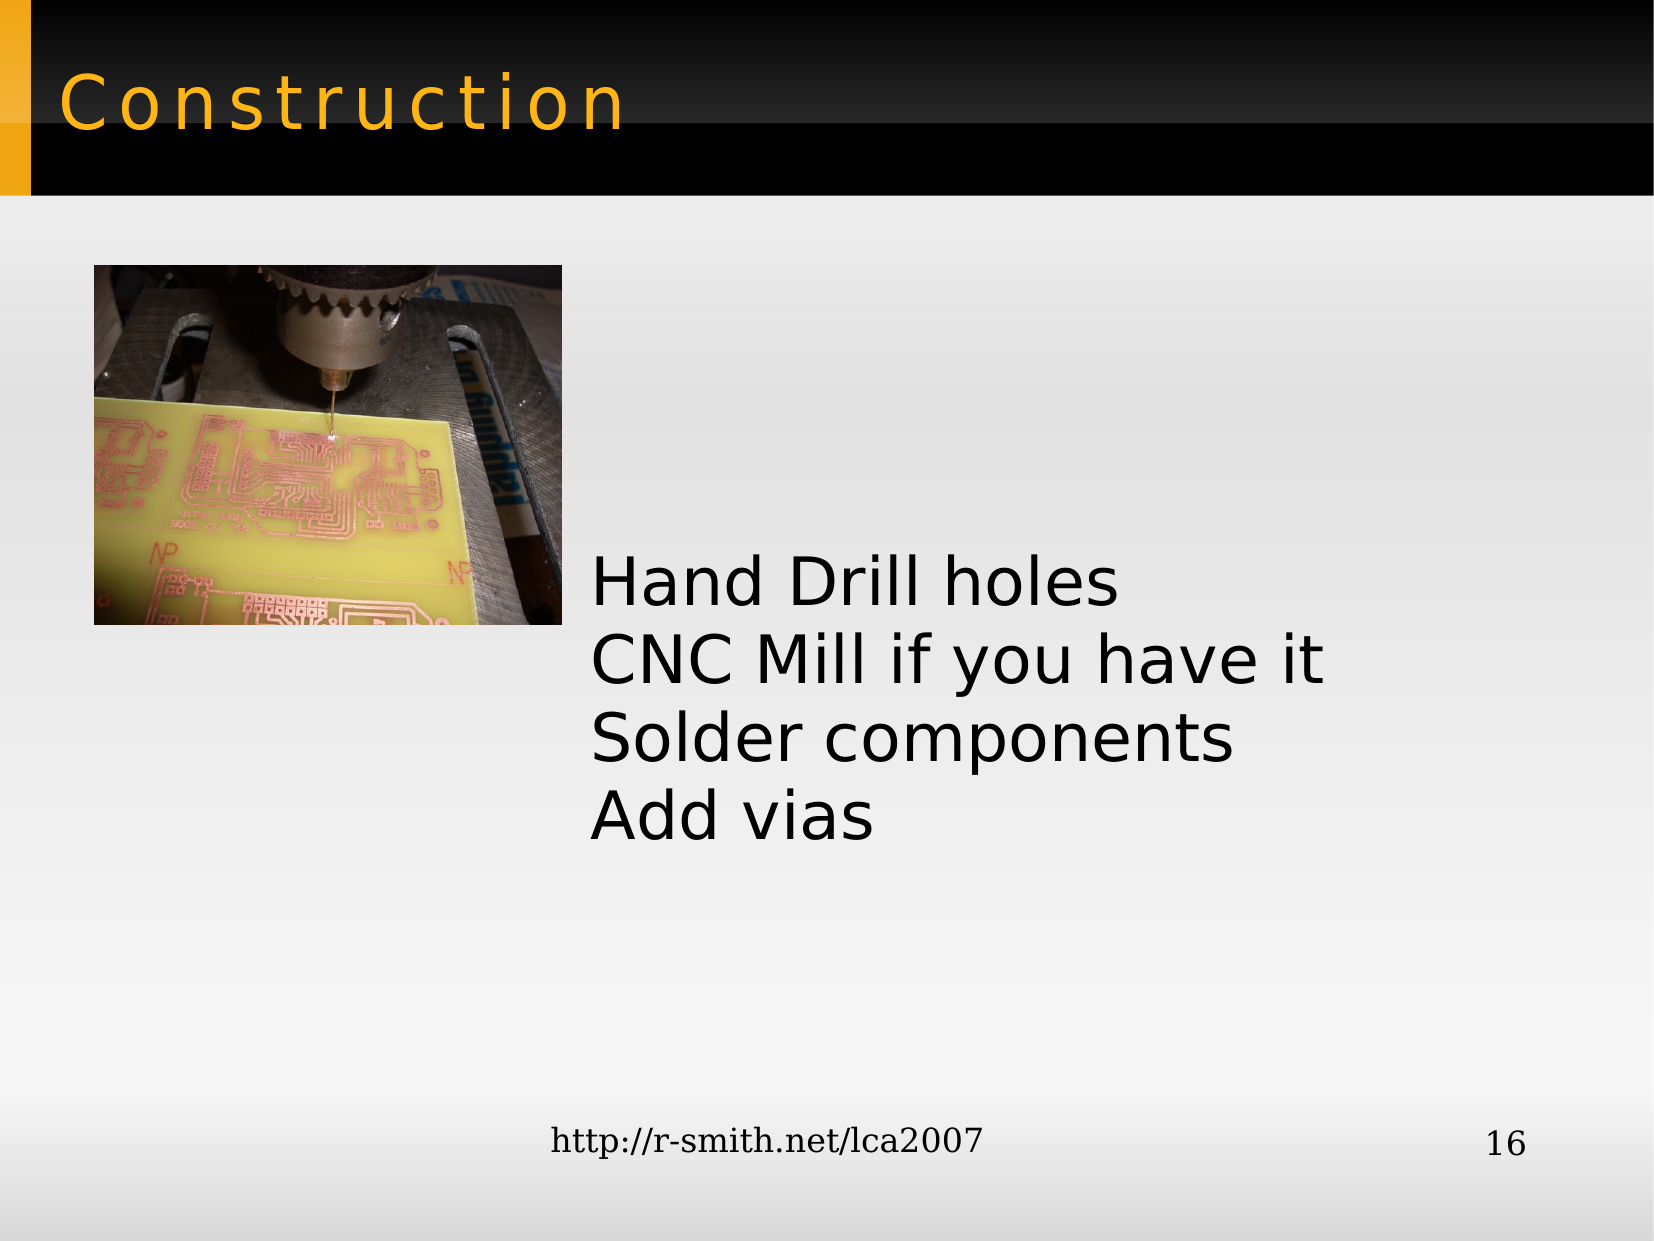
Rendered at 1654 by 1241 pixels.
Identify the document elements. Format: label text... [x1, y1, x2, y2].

picture [0, 0, 1654, 1241]
subtitle Hand Drill holes CNC Mill if you have it Solder components Add vias [590, 290, 1571, 1109]
title Construction [59, 29, 1270, 178]
